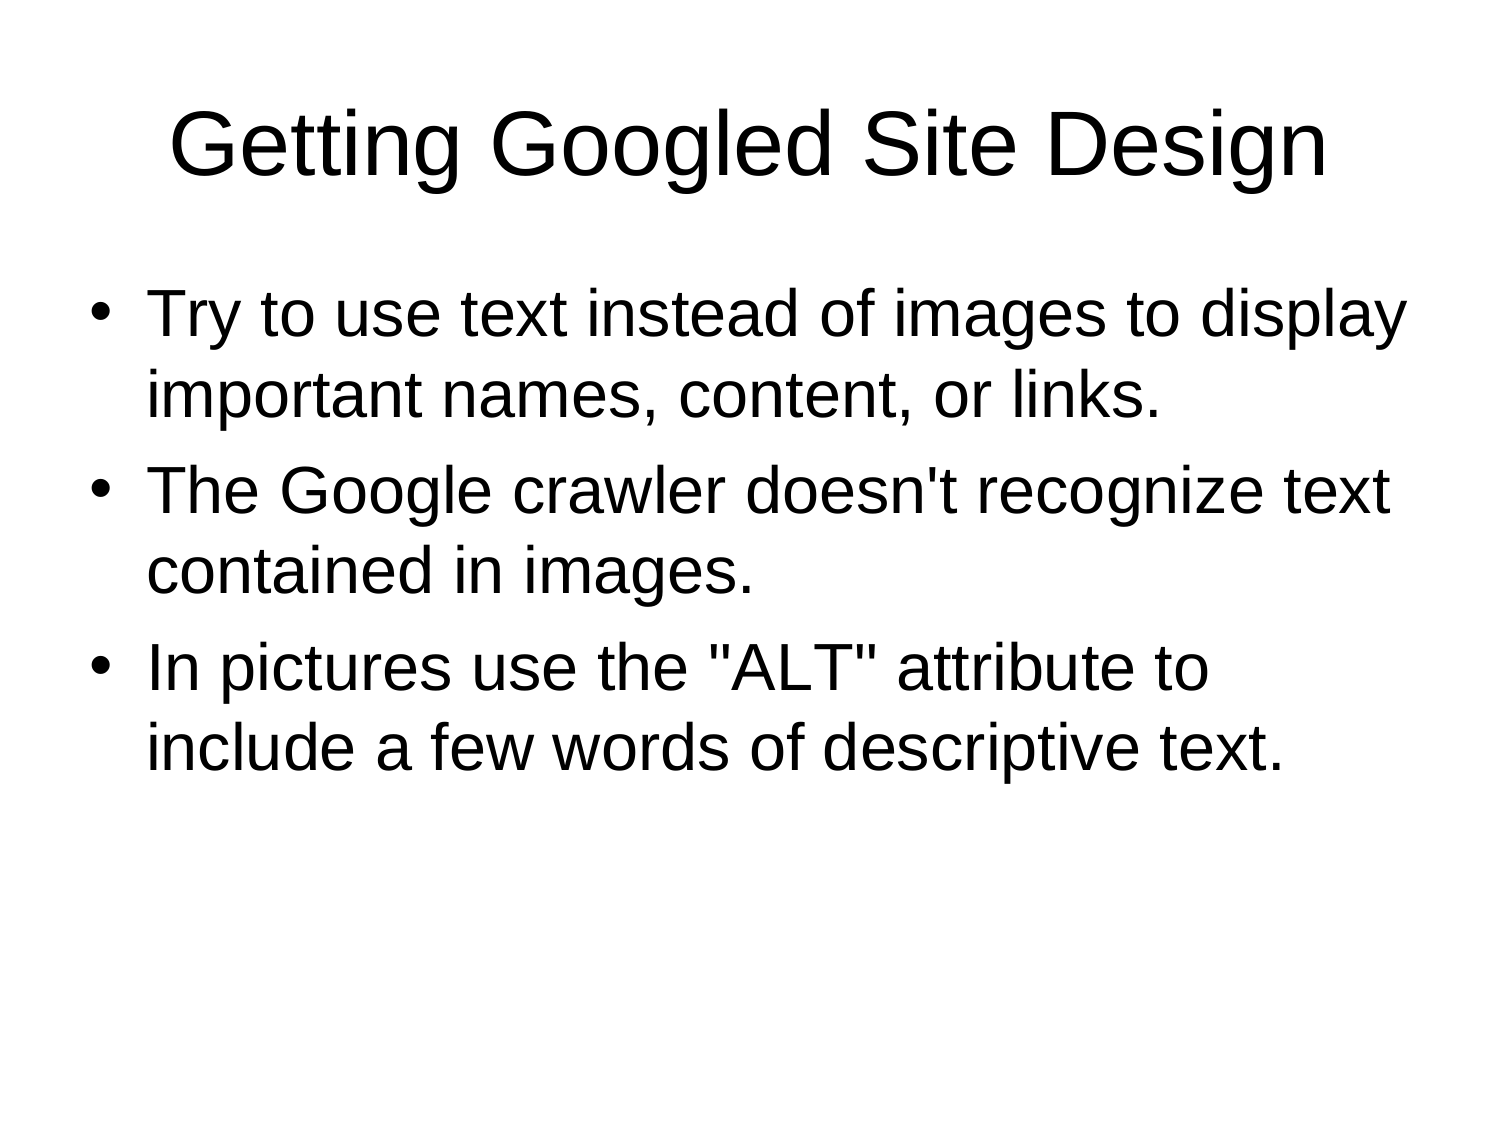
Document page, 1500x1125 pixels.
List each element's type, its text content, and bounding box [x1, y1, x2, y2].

list Try to use text instead of images to display important names, content, or links. The Google crawler doesn't recognize text contained in images. In pictures use the "ALT" attribute to include a few words of descriptive text. [75, 262, 1426, 1005]
title Getting Googled Site Design [75, 45, 1426, 233]
